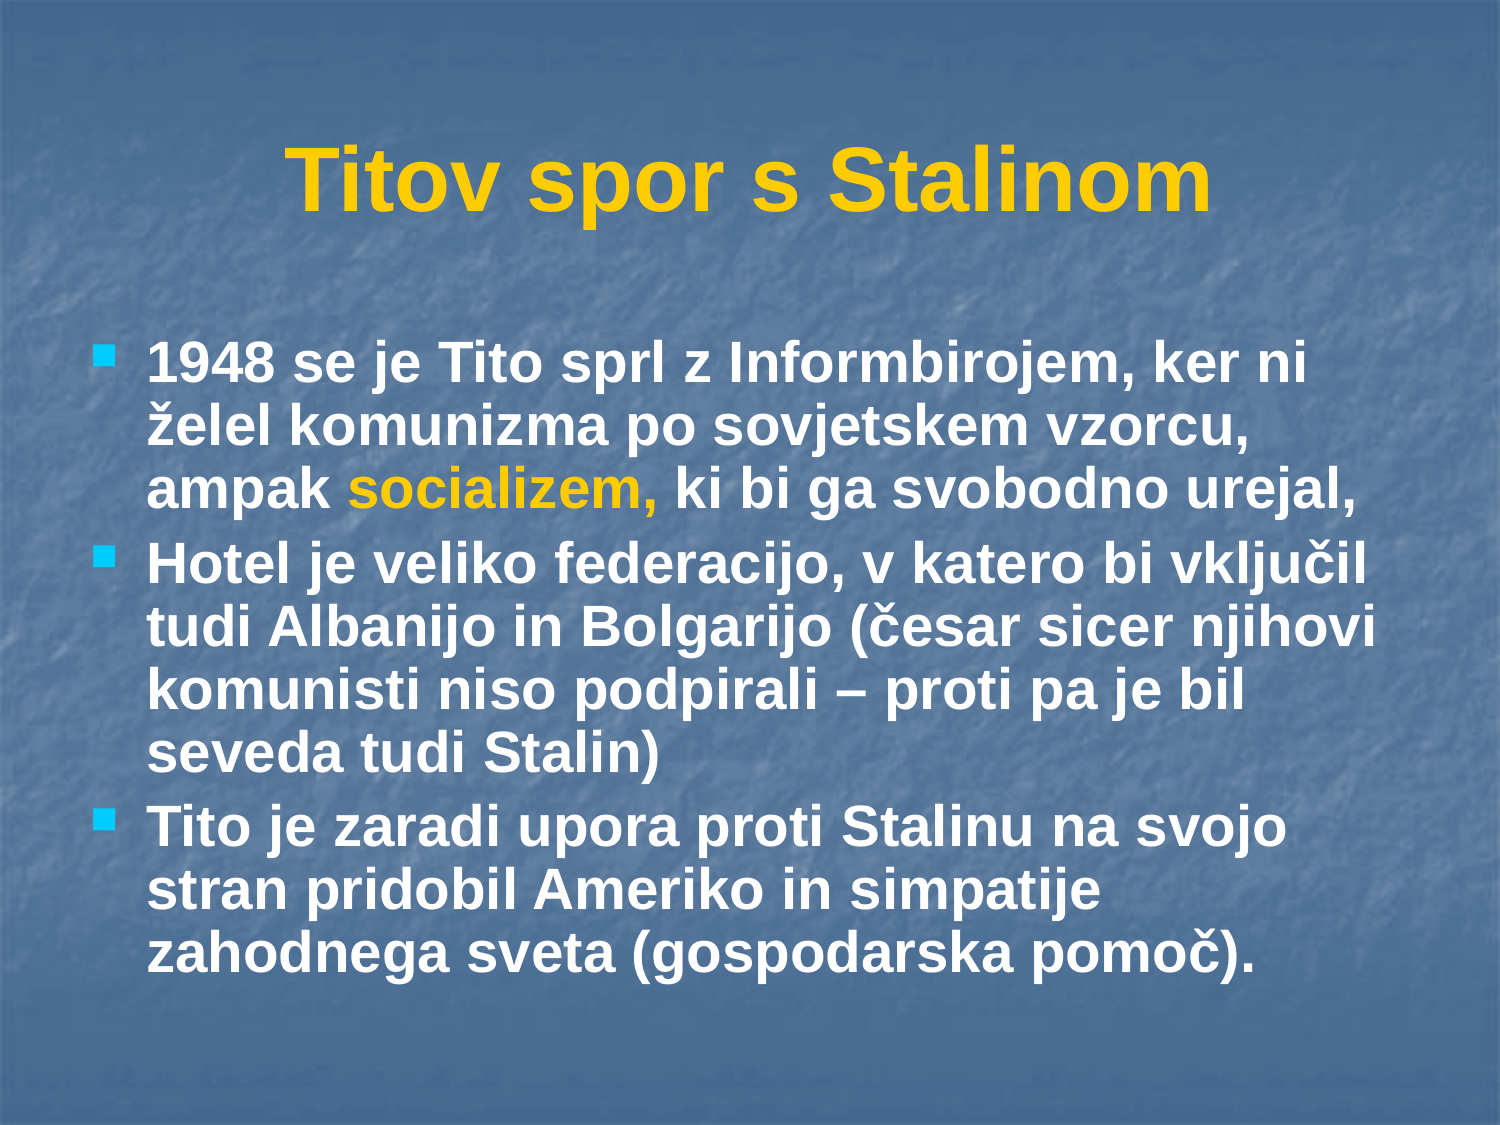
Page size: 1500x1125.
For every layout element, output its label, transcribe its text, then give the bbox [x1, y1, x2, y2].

list 1948 se je Tito sprl z Informbirojem, ker ni želel komunizma po sovjetskem vzorcu, ampak socializem, ki bi ga svobodno urejal, Hotel je veliko federacijo, v katero bi vključil tudi Albanijo in Bolgarijo (česar sicer njihovi komunisti niso podpirali – proti pa je bil seveda tudi Stalin) Tito je zaradi upora proti Stalinu na svojo stran pridobil Ameriko in simpatije zahodnega sveta (gospodarska pomoč). [75, 324, 1425, 1000]
picture [0, 0, 1500, 1125]
title Titov spor s Stalinom [75, 62, 1425, 288]
